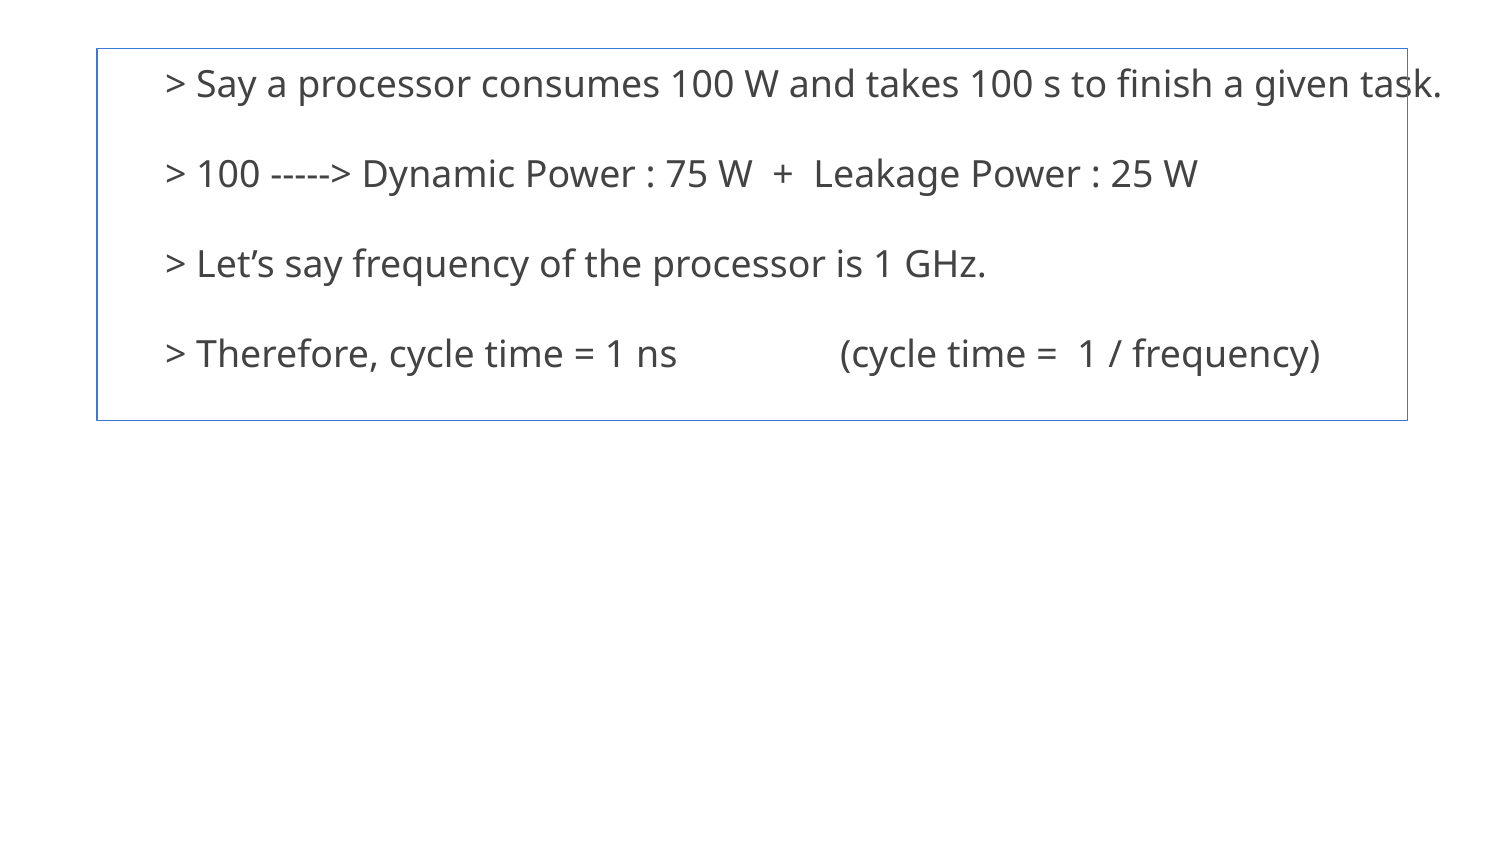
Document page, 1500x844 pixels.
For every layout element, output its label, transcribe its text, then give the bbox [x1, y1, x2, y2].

text_box > Say a processor consumes 100 W and takes 100 s to finish a given task. > 100 -----> Dynamic Power : 75 W + Leakage Power : 25 W > Let’s say frequency of the processor is 1 GHz. > Therefore, cycle time = 1 ns (cycle time = 1 / frequency) [98, 49, 1407, 420]
text_box > Say a processor consumes 100 W and takes 100 s to finish a given task. > 100 -----> Dynamic Power : 75 W + Leakage Power : 25 W > Let’s say frequency of the processor is 1 GHz. > Therefore, cycle time = 1 ns (cycle time = 1 / frequency) [0, 0, 1500, 421]
